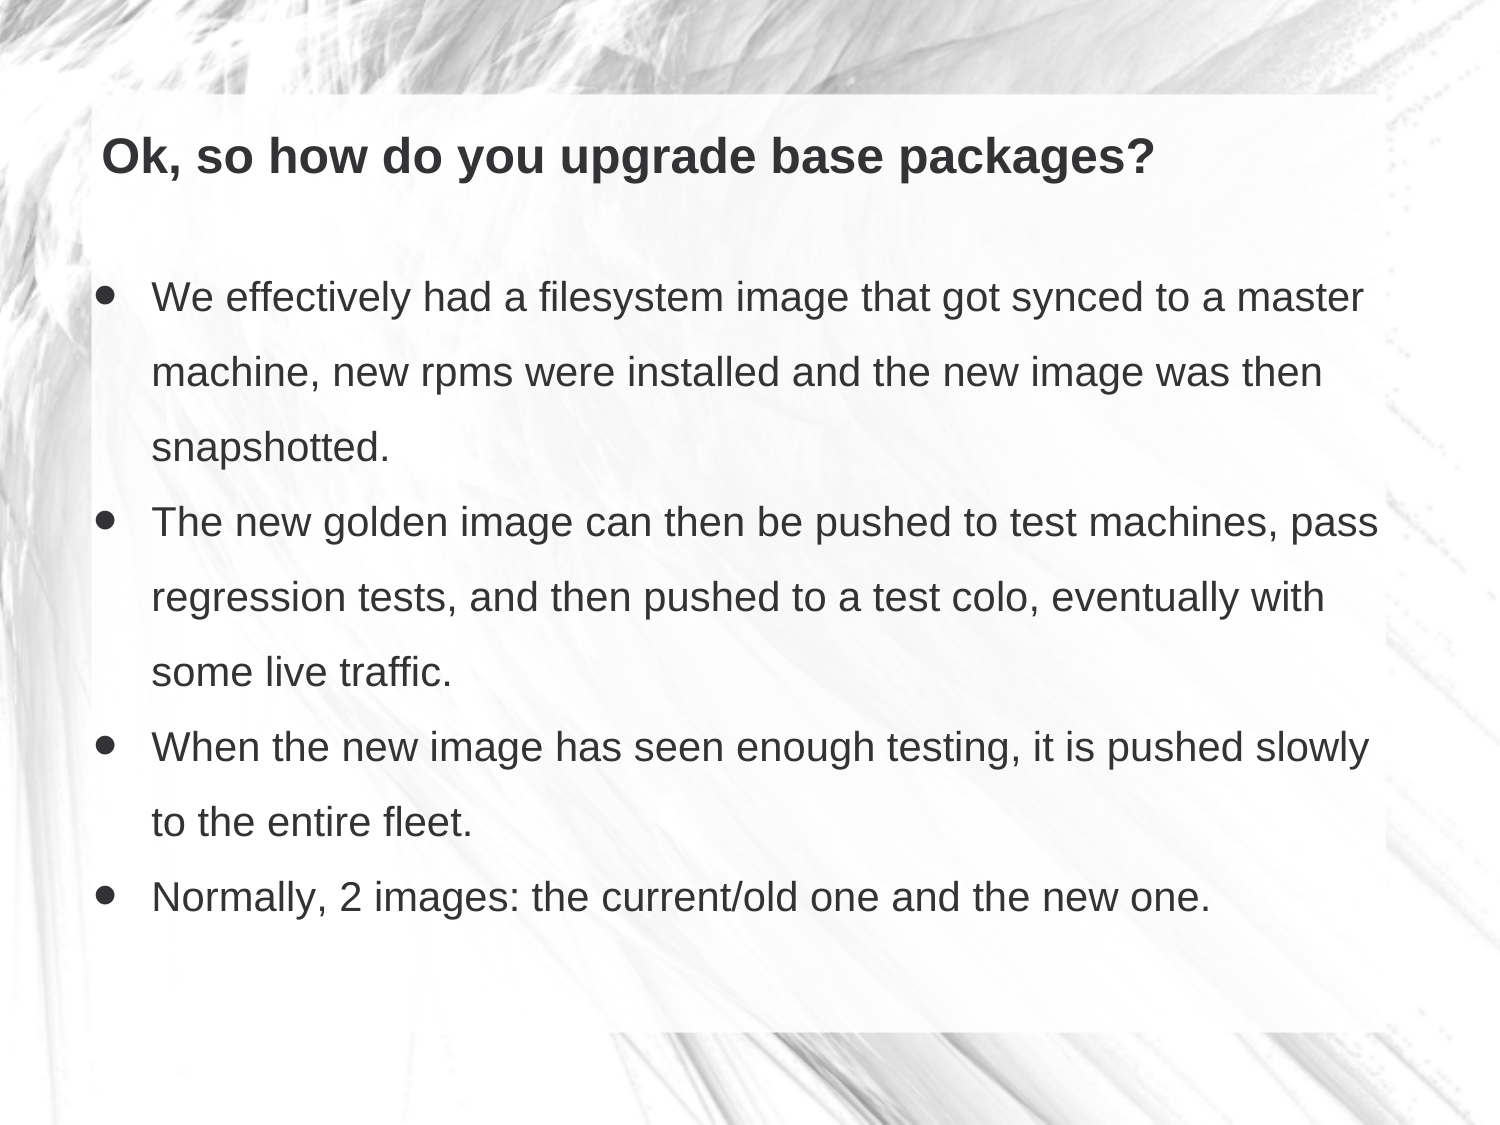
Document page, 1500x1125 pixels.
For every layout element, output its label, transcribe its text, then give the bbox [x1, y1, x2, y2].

title Ok, so how do you upgrade base packages? [61, 108, 1412, 205]
picture [0, 0, 1500, 1125]
list We effectively had a filesystem image that got synced to a master machine, new rpms were installed and the new image was then snapshotted. The new golden image can then be pushed to test machines, pass regression tests, and then pushed to a test colo, eventually with some live traffic. When the new image has seen enough testing, it is pushed slowly to the entire fleet. Normally, 2 images: the current/old one and the new one. [61, 229, 1412, 1017]
